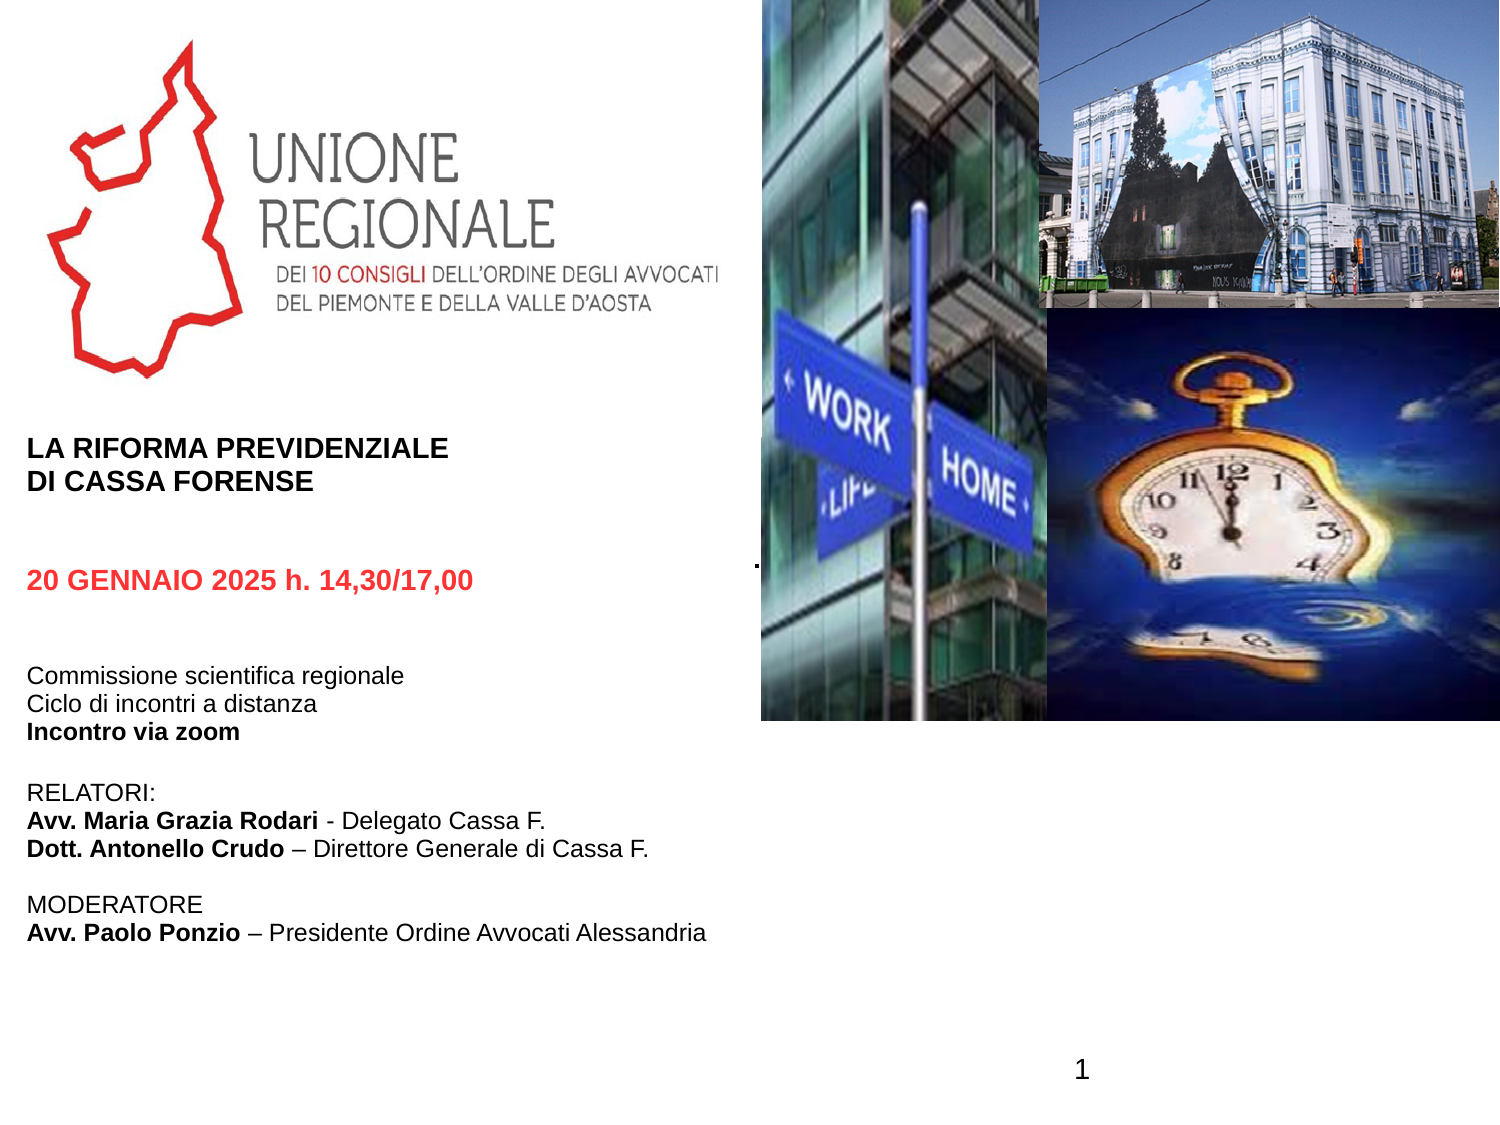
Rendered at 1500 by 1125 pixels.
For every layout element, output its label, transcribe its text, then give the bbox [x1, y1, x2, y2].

picture [0, 0, 1500, 721]
text_box [1059, 1042, 1397, 1103]
text_box LA RIFORMA PREVIDENZIALE DI CASSA FORENSE 20 GENNAIO 2025 h. 14,30/17,00 Commissione scientifica regionale Ciclo di incontri a distanza Incontro via zoom RELATORI: Avv. Maria Grazia Rodari - Delegato Cassa F. Dott. Antonello Crudo – Direttore Generale di Cassa F. MODERATORE Avv. Paolo Ponzio – Presidente Ordine Avvocati Alessandria [11, 438, 756, 955]
